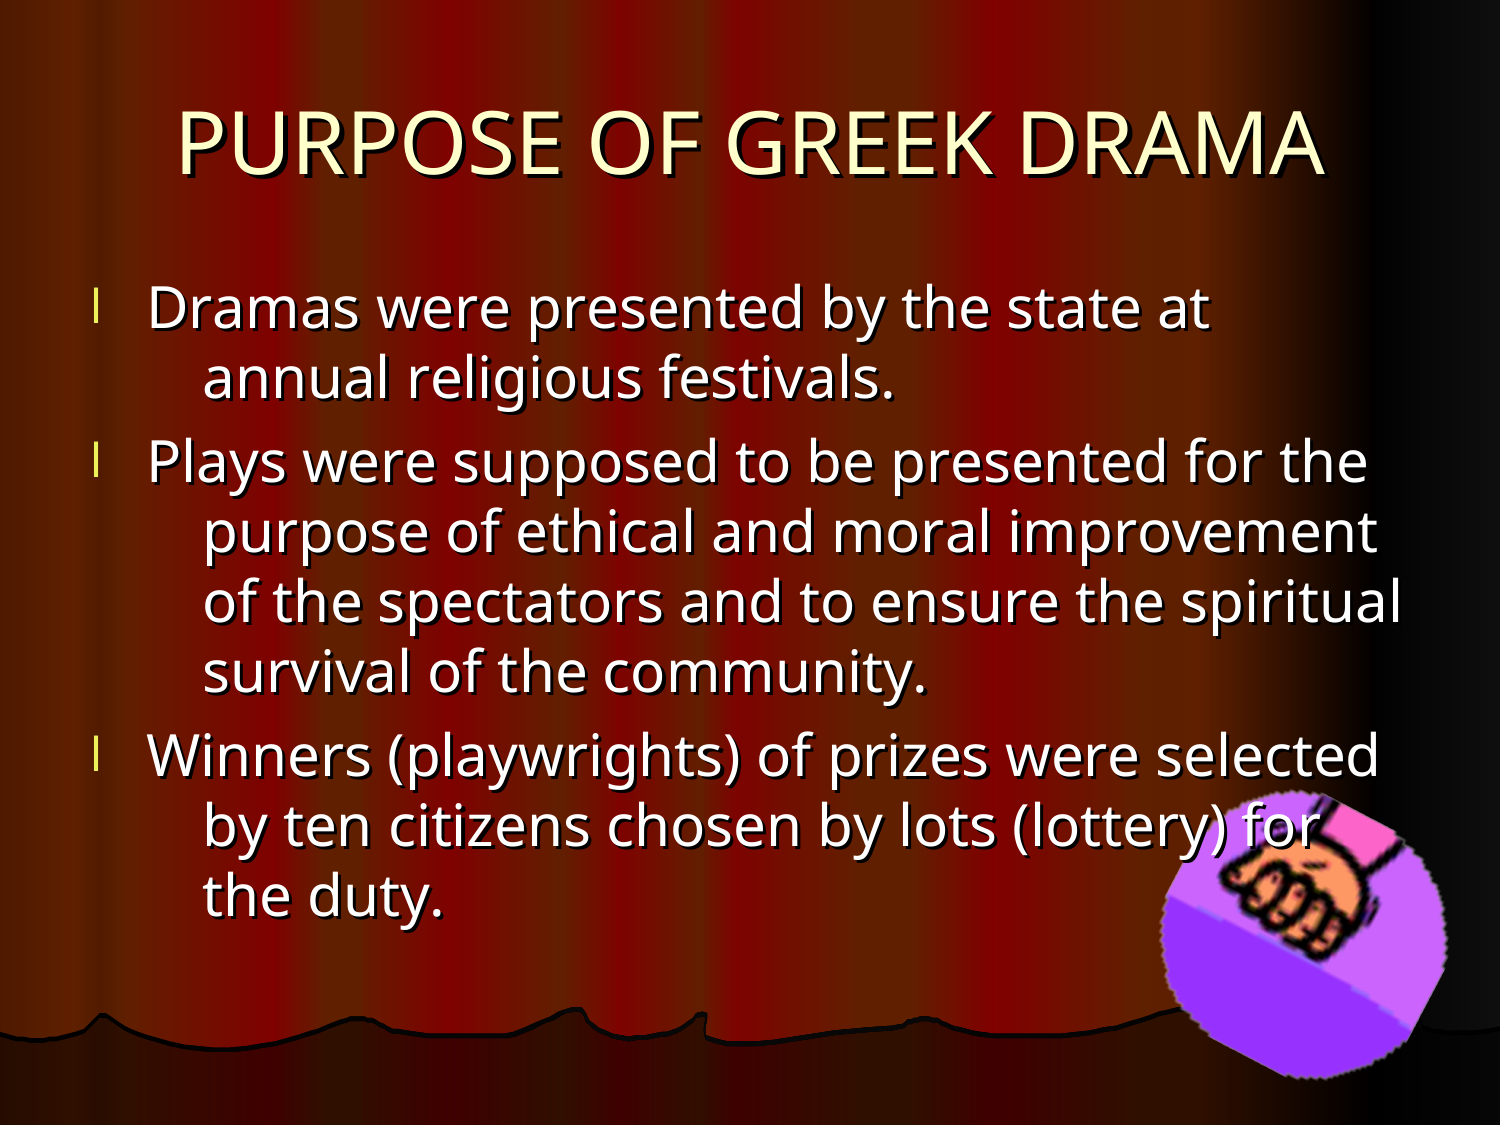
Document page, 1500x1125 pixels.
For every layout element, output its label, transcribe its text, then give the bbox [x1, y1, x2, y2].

picture [1426, 847, 1491, 1003]
title PURPOSE OF GREEK DRAMA [75, 45, 1426, 233]
list Dramas were presented by the state at annual religious festivals. Plays were supposed to be presented for the purpose of ethical and moral improvement of the spectators and to ensure the spiritual survival of the community. Winners (playwrights) of prizes were selected by ten citizens chosen by lots (lottery) for the duty. [75, 262, 1426, 1006]
picture [1150, 1006, 1425, 1119]
